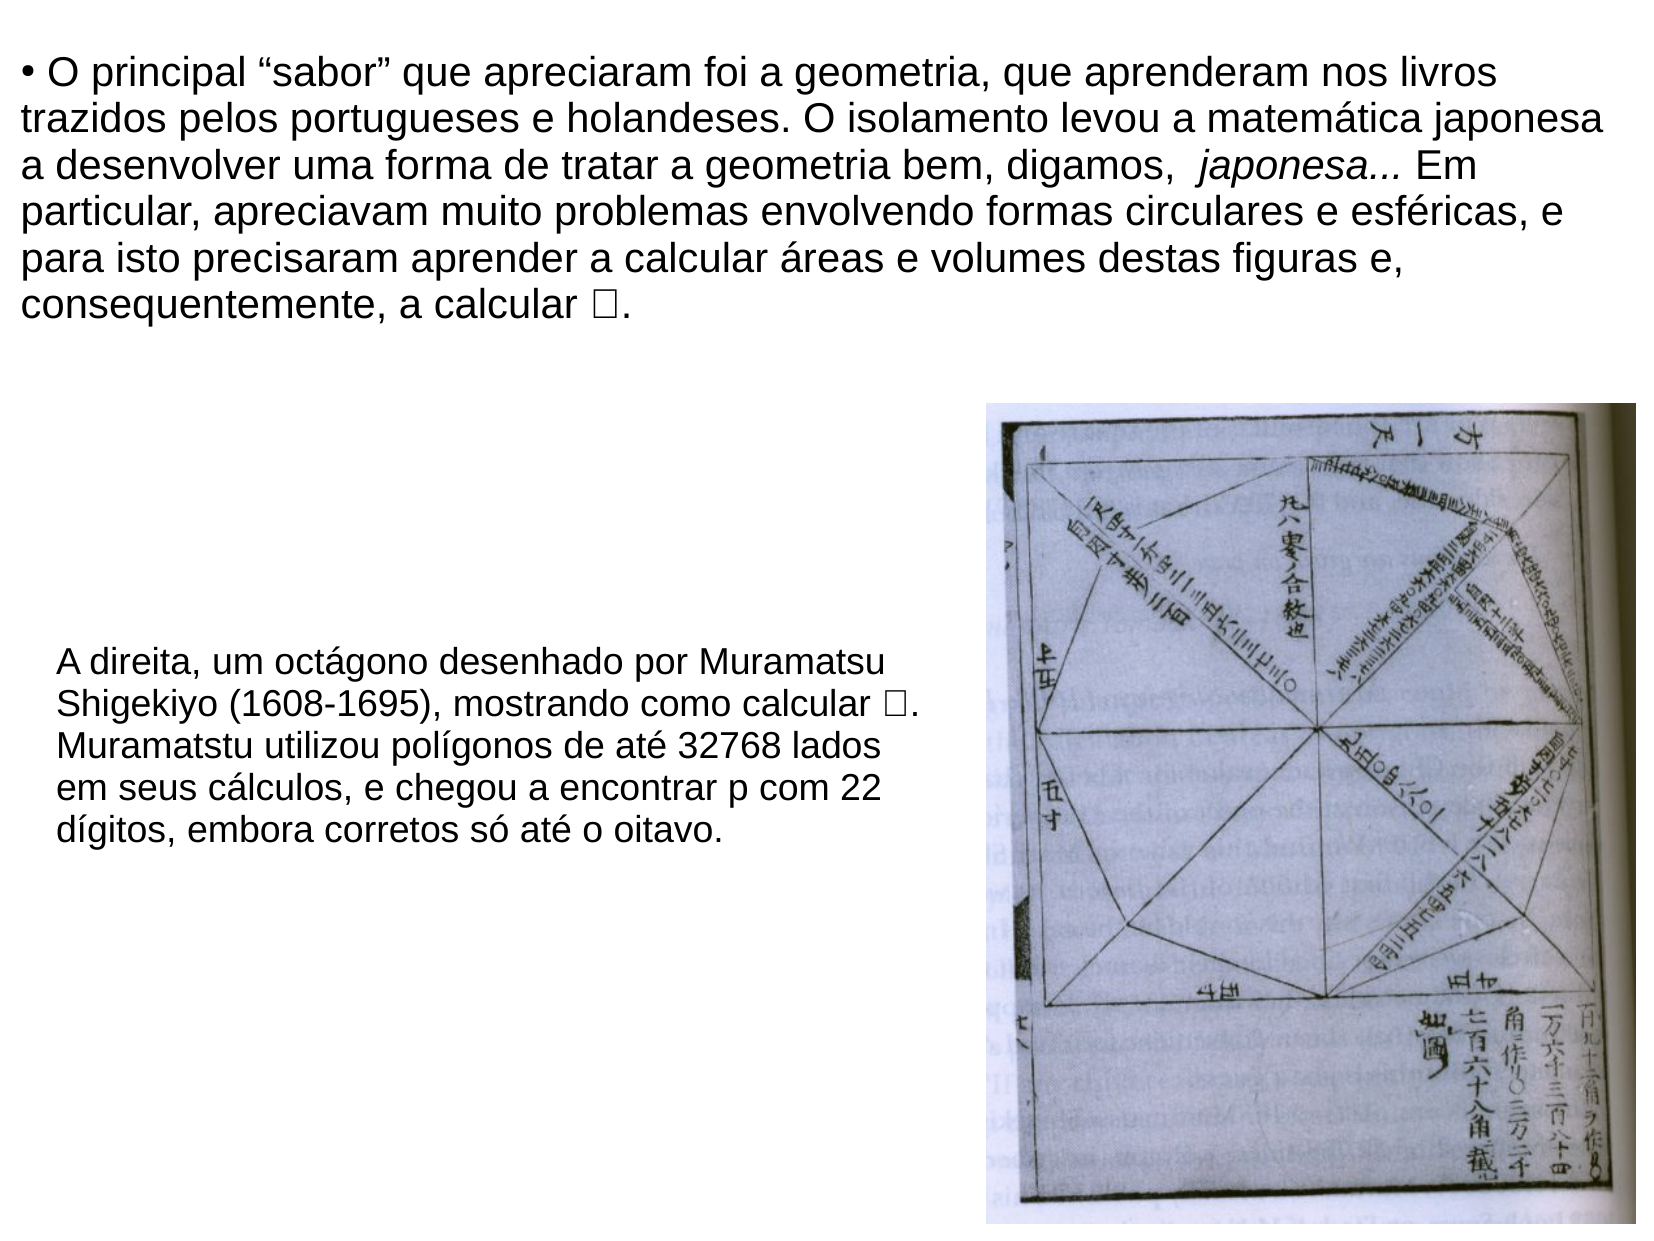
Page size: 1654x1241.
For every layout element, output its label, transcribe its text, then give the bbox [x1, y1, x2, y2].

picture [986, 403, 1636, 1224]
text_box A direita, um octágono desenhado por Muramatsu Shigekiyo (1608-1695), mostrando como calcular . Muramatstu utilizou polígonos de até 32768 lados em seus cálculos, e chegou a encontrar p com 22 dígitos, embora corretos só até o oitavo. [41, 633, 945, 859]
text_box O principal “sabor” que apreciaram foi a geometria, que aprenderam nos livros trazidos pelos portugueses e holandeses. O isolamento levou a matemática japonesa a desenvolver uma forma de tratar a geometria bem, digamos, japonesa... Em particular, apreciavam muito problemas envolvendo formas circulares e esféricas, e para isto precisaram aprender a calcular áreas e volumes destas figuras e, consequentemente, a calcular . [5, 41, 1620, 336]
